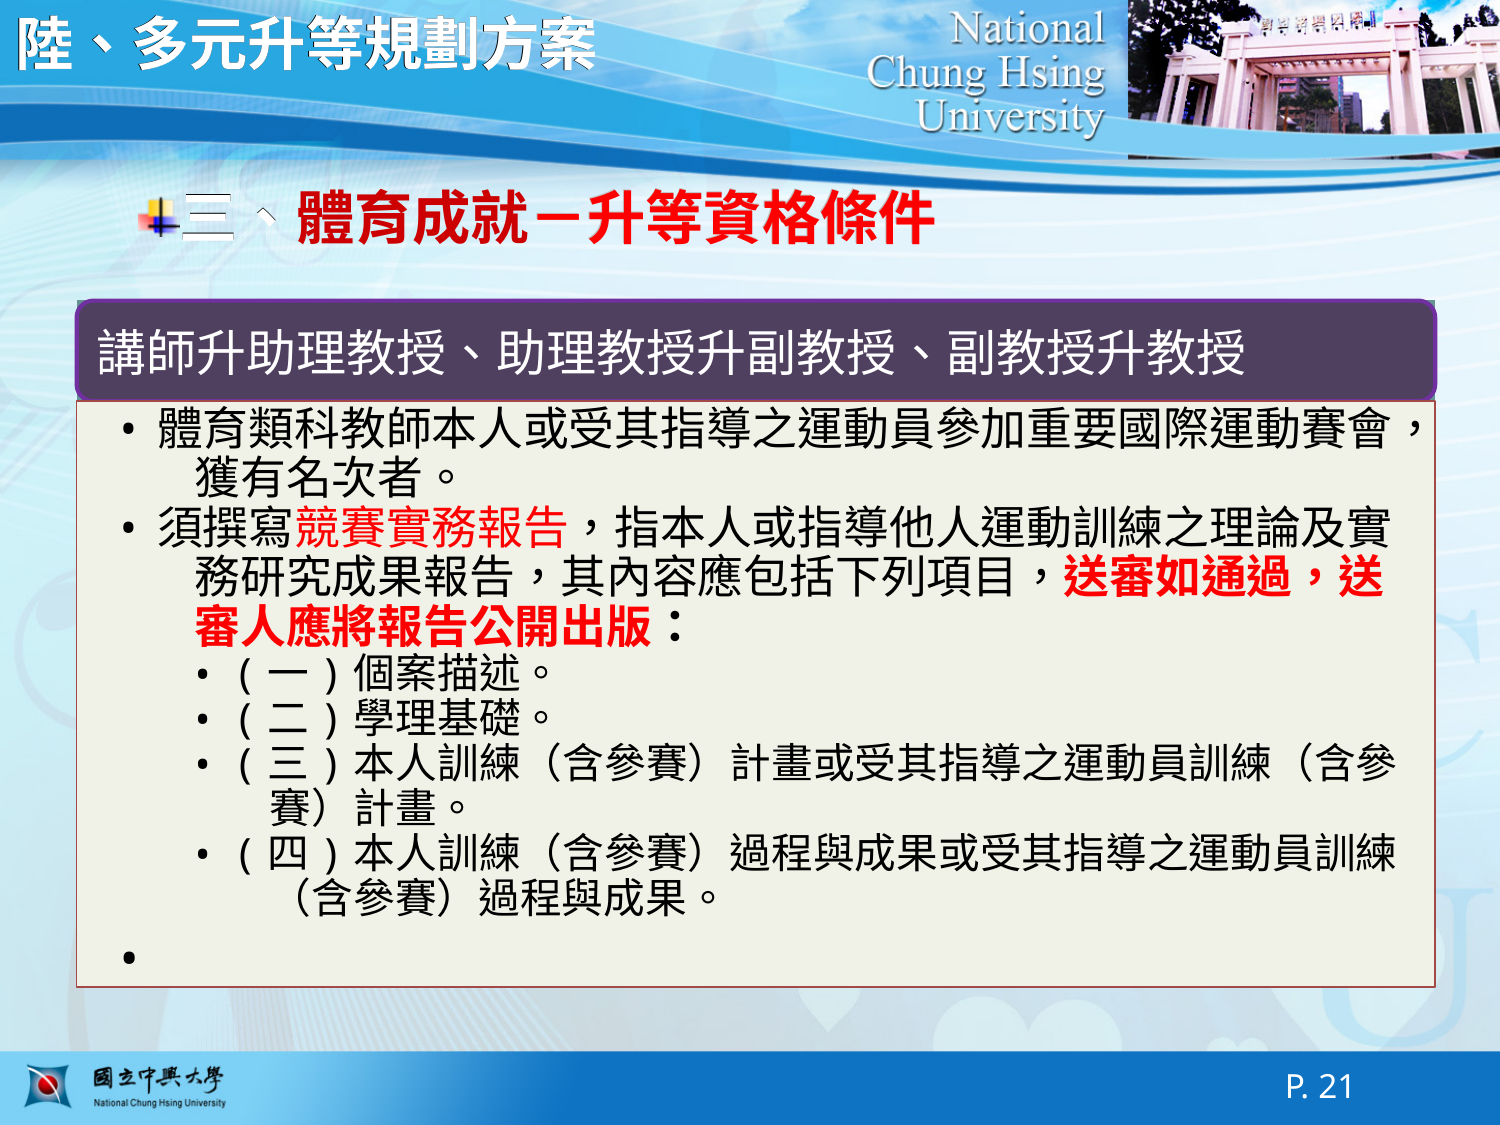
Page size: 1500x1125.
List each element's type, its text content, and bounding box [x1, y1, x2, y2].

text_box 三、體育成就－升等資格條件 [124, 173, 1282, 318]
text_box 講師升助理教授、助理教授升副教授、副教授升教授 [76, 300, 1436, 401]
text_box [1425, 391, 1435, 401]
text_box [77, 300, 89, 310]
text_box [1422, 300, 1435, 311]
text_box 體育類科教師本人或受其指導之運動員參加重要國際運動賽會，獲有名次者。 須撰寫競賽實務報告，指本人或指導他人運動訓練之理論及實務研究成果報告，其內容應包括下列項目，送審如通過，送審人應將報告公開出版： (一)個案描述。 (二)學理基礎。 (三)本人訓練（含參賽）計畫或受其指導之運動員訓練（含參賽）計畫。 (四)本人訓練（含參賽）過程與成果或受其指導之運動員訓練（含參賽）過程與成果。 [76, 401, 1436, 988]
text_box 陸、多元升等規劃方案 [0, 0, 821, 79]
text_box [77, 392, 87, 401]
